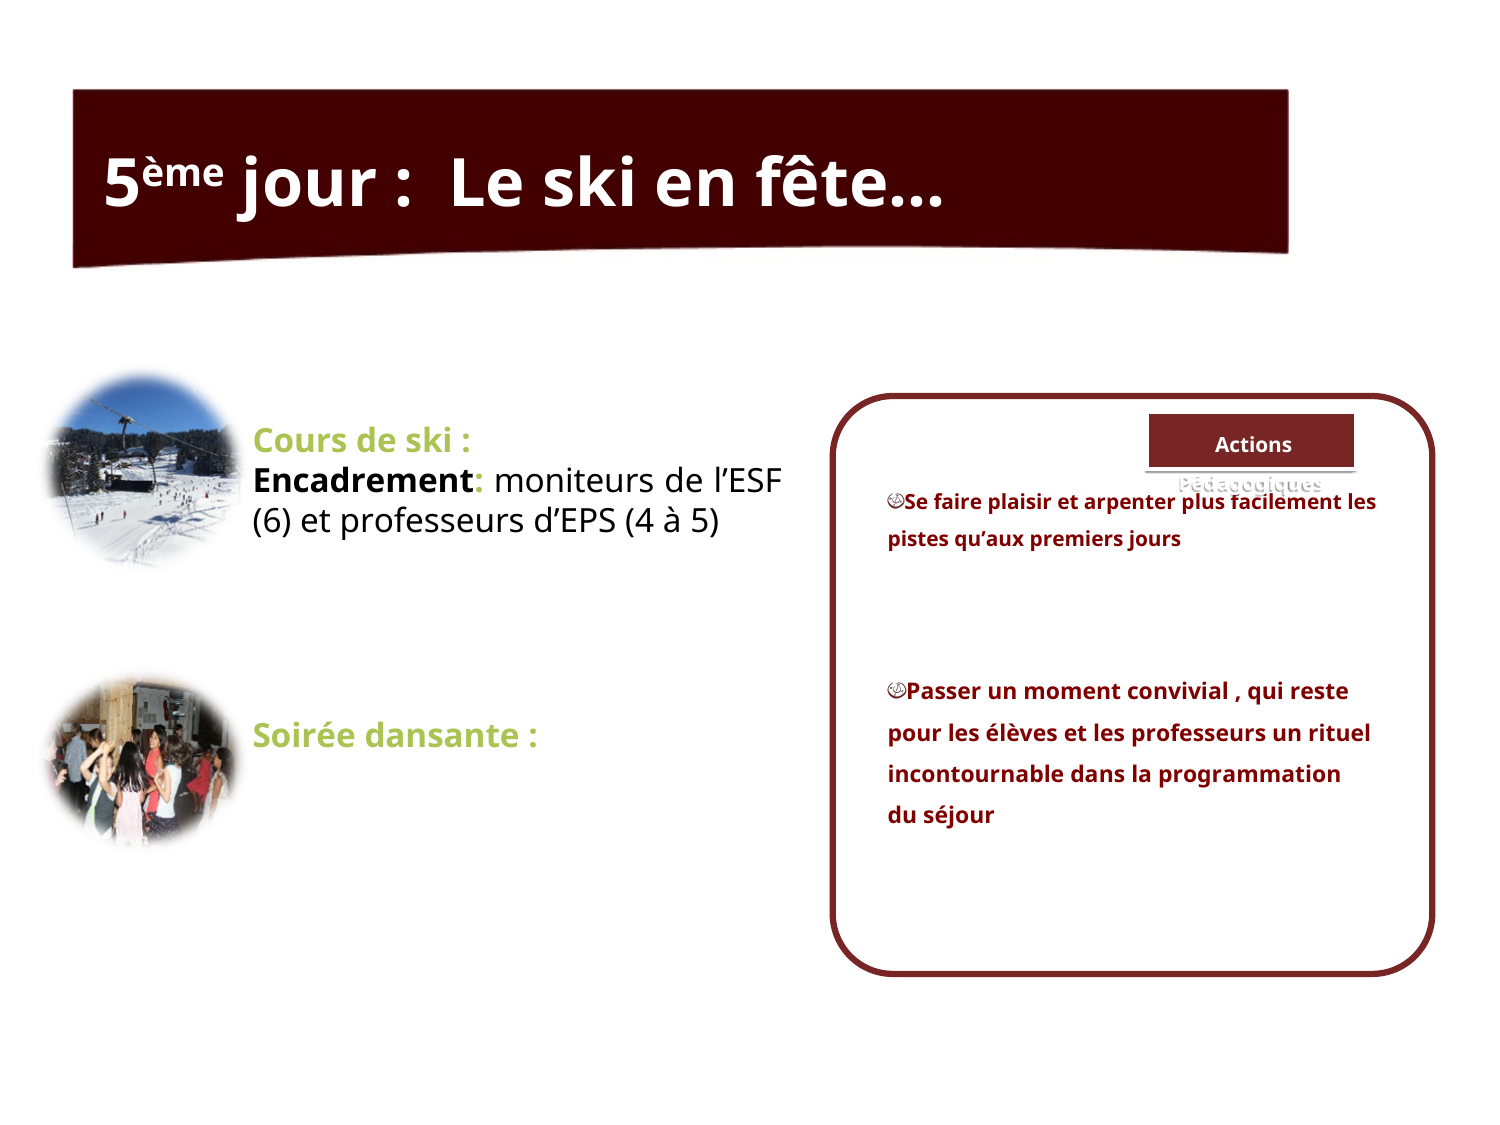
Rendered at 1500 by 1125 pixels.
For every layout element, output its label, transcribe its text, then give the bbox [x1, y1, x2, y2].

picture [887, 493, 905, 509]
text_box Actions Pédagogiques [1146, 411, 1357, 469]
picture [34, 360, 252, 578]
picture [887, 682, 907, 699]
text_box Cours de ski : Encadrement: moniteurs de l’ESF (6) et professeurs d’EPS (4 à 5) Soirée dansante : [237, 411, 798, 897]
picture [72, 88, 1289, 273]
text_box Se faire plaisir et arpenter plus facilement les pistes qu’aux premiers jours Passer un moment convivial , qui reste pour les élèves et les professeurs un rituel incontournable dans la programmation du séjour [832, 396, 1433, 974]
picture [34, 664, 252, 857]
text_box 5ème jour : Le ski en fête… [88, 132, 1338, 228]
